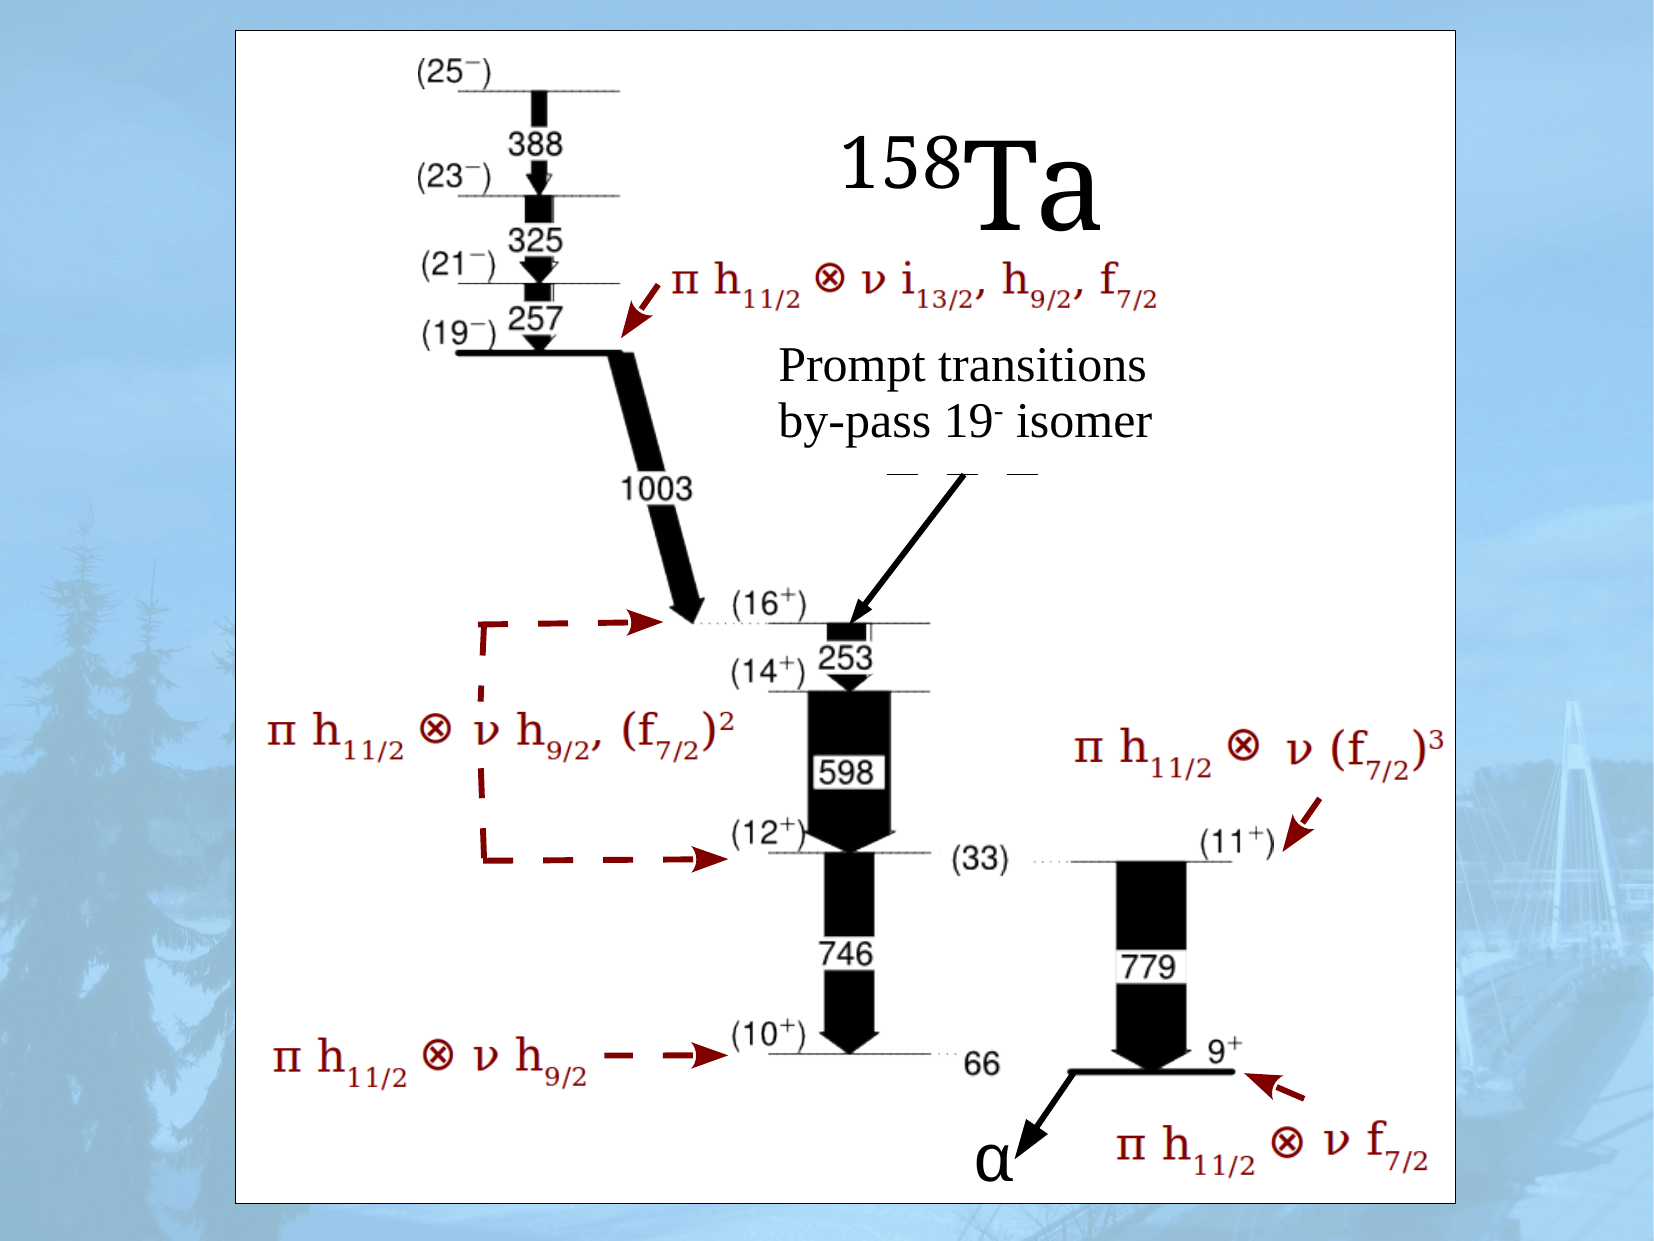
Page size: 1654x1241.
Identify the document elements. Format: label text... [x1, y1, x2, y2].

text_box α [958, 1102, 1028, 1198]
text_box 1 5 8Ta [821, 86, 1101, 245]
picture [0, 0, 1654, 1241]
text_box [235, 30, 1456, 1204]
text_box Prompt transitions by-pass 19- isomer [763, 329, 1168, 456]
